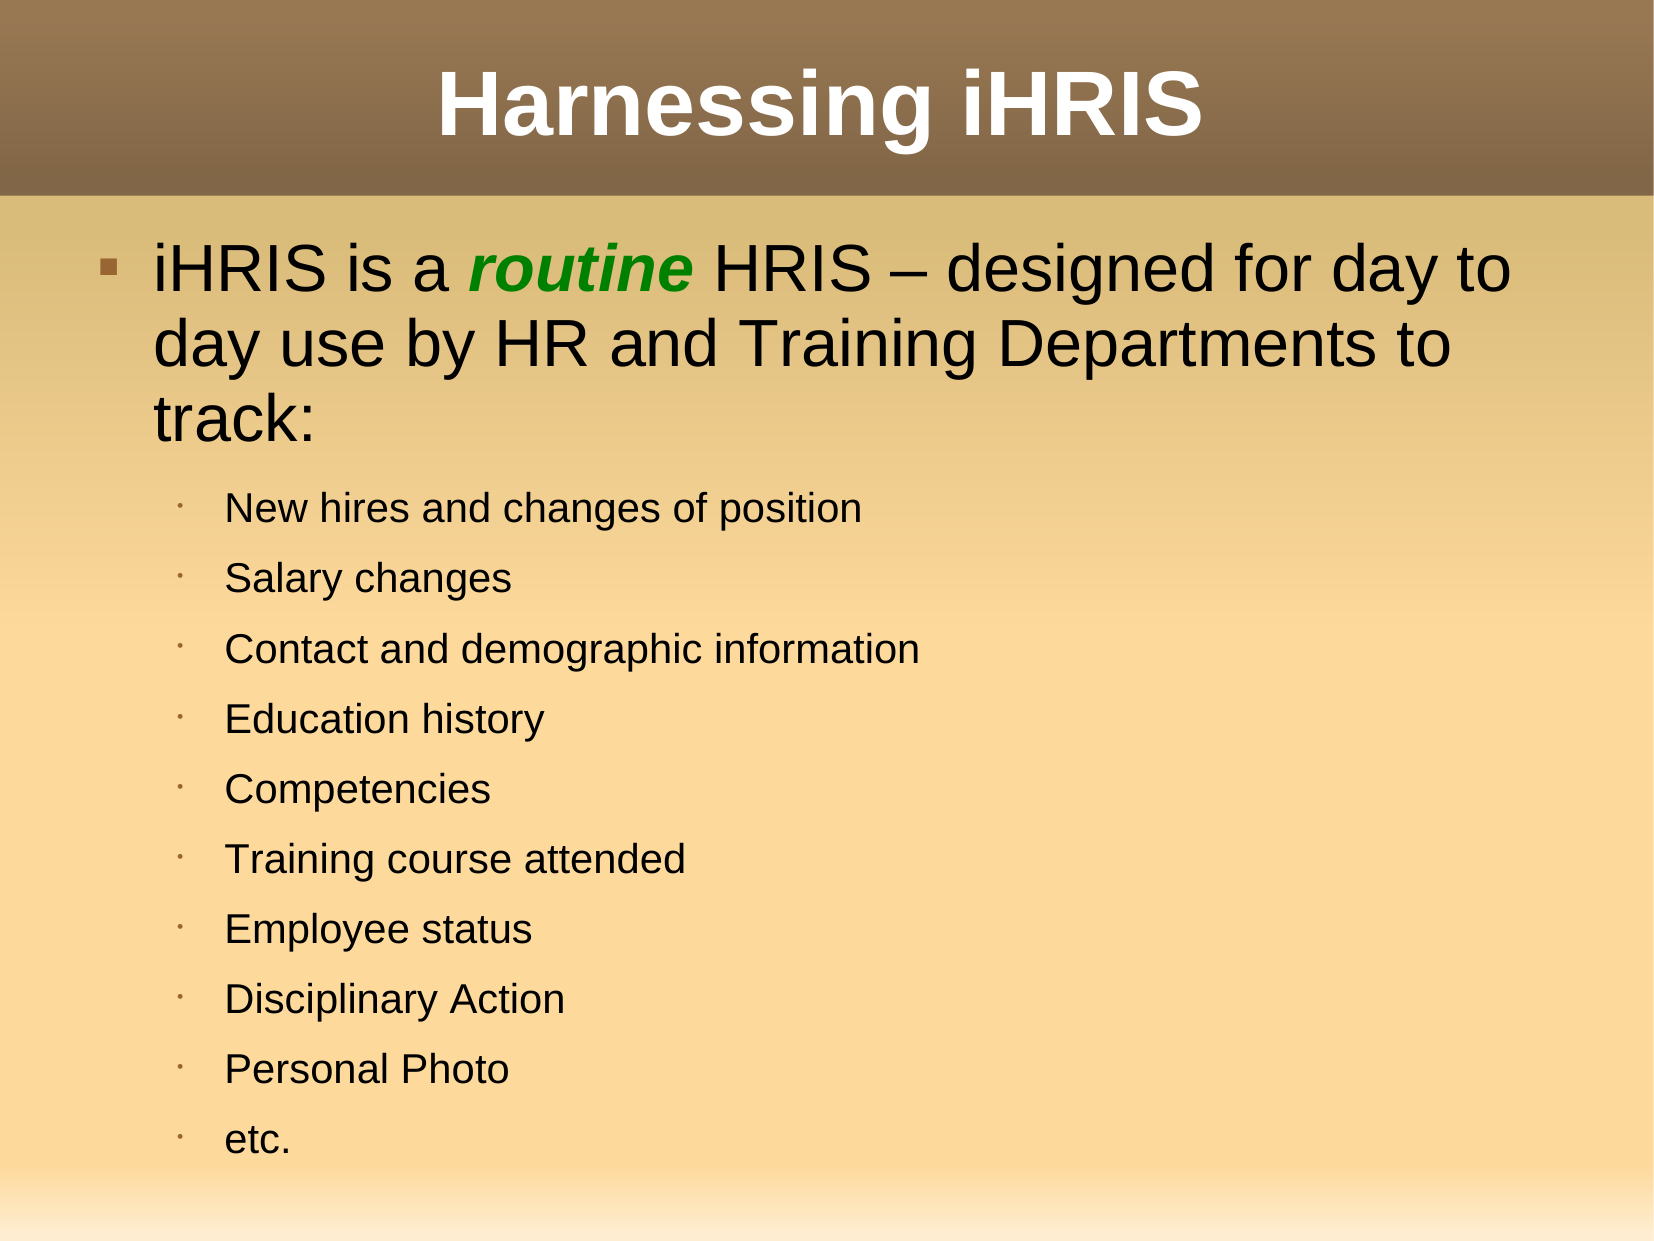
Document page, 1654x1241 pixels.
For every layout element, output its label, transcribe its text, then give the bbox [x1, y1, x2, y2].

list iHRIS is a routine HRIS – designed for day to day use by HR and Training Departments to track: New hires and changes of position Salary changes Contact and demographic information Education history Competencies Training course attended Employee status Disciplinary Action Personal Photo etc. [82, 231, 1571, 1222]
title Harnessing iHRIS [76, 7, 1565, 200]
picture [0, 0, 1654, 1241]
